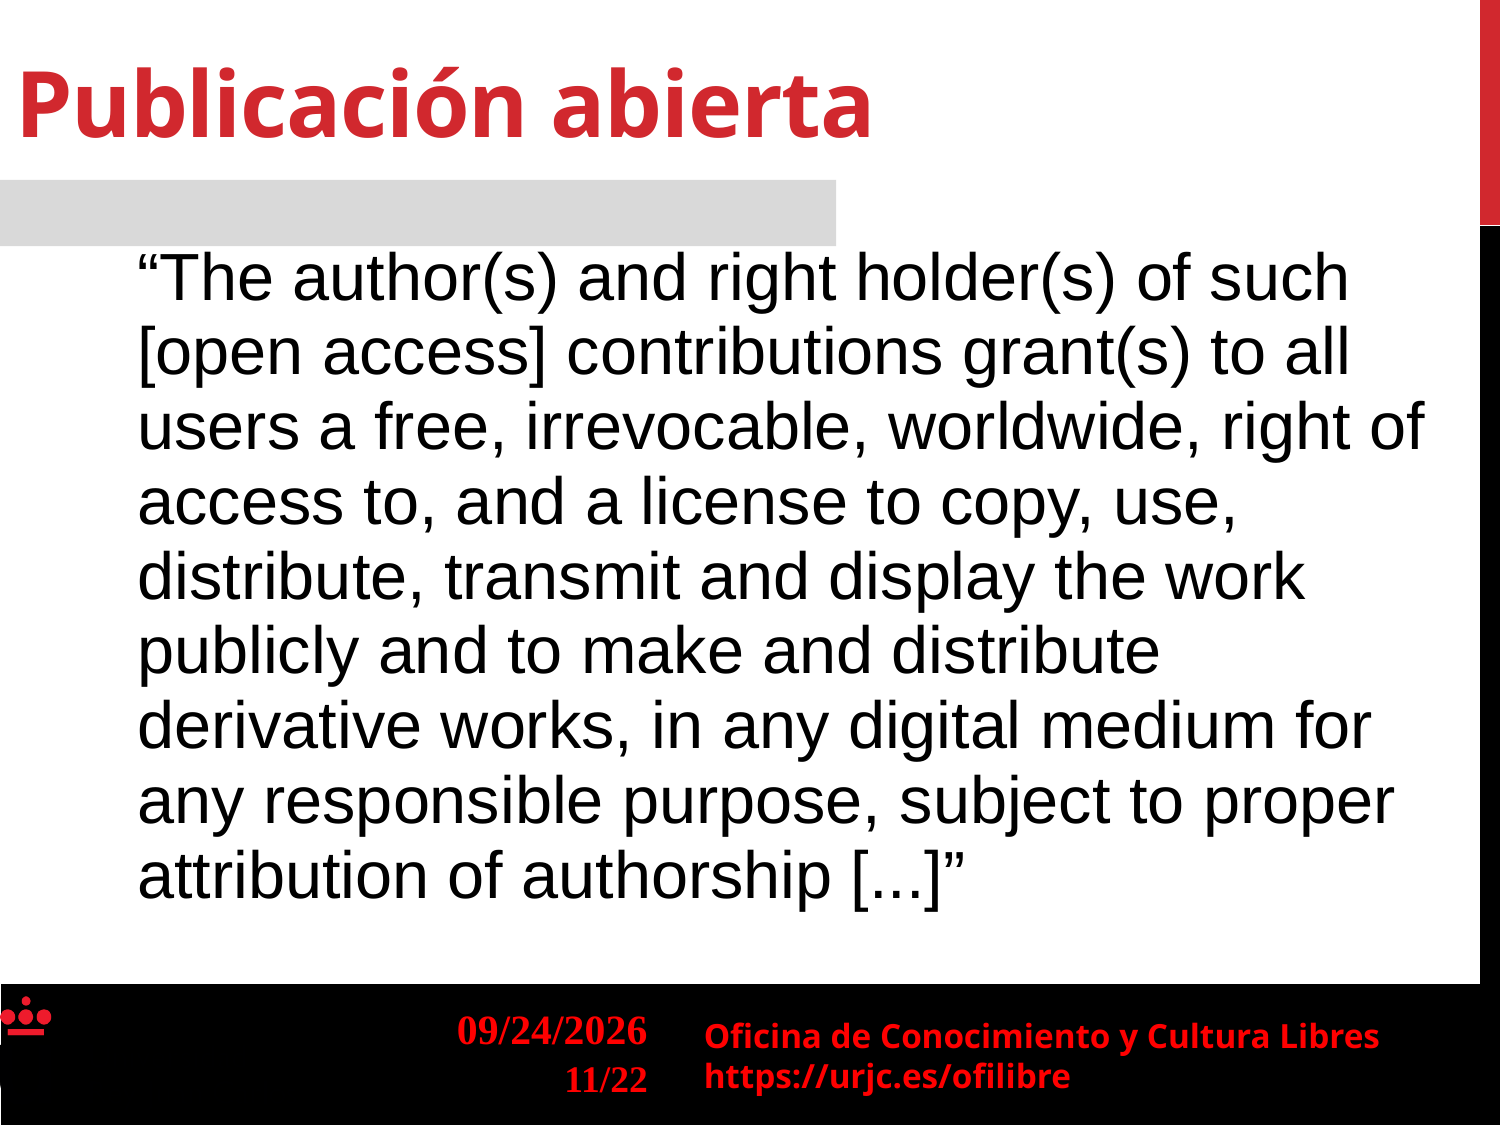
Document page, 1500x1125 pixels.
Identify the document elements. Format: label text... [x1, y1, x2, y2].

title [75, 15, 1425, 172]
text_box “The author(s) and right holder(s) of such [open access] contributions grant(s) to all users a free, irrevocable, worldwide, right of access to, and a license to copy, use, distribute, transmit and display the work publicly and to make and distribute derivative works, in any digital medium for any responsible purpose, subject to proper attribution of authorship [...]” [122, 232, 1477, 923]
text_box Publicación abierta [0, 24, 1326, 172]
